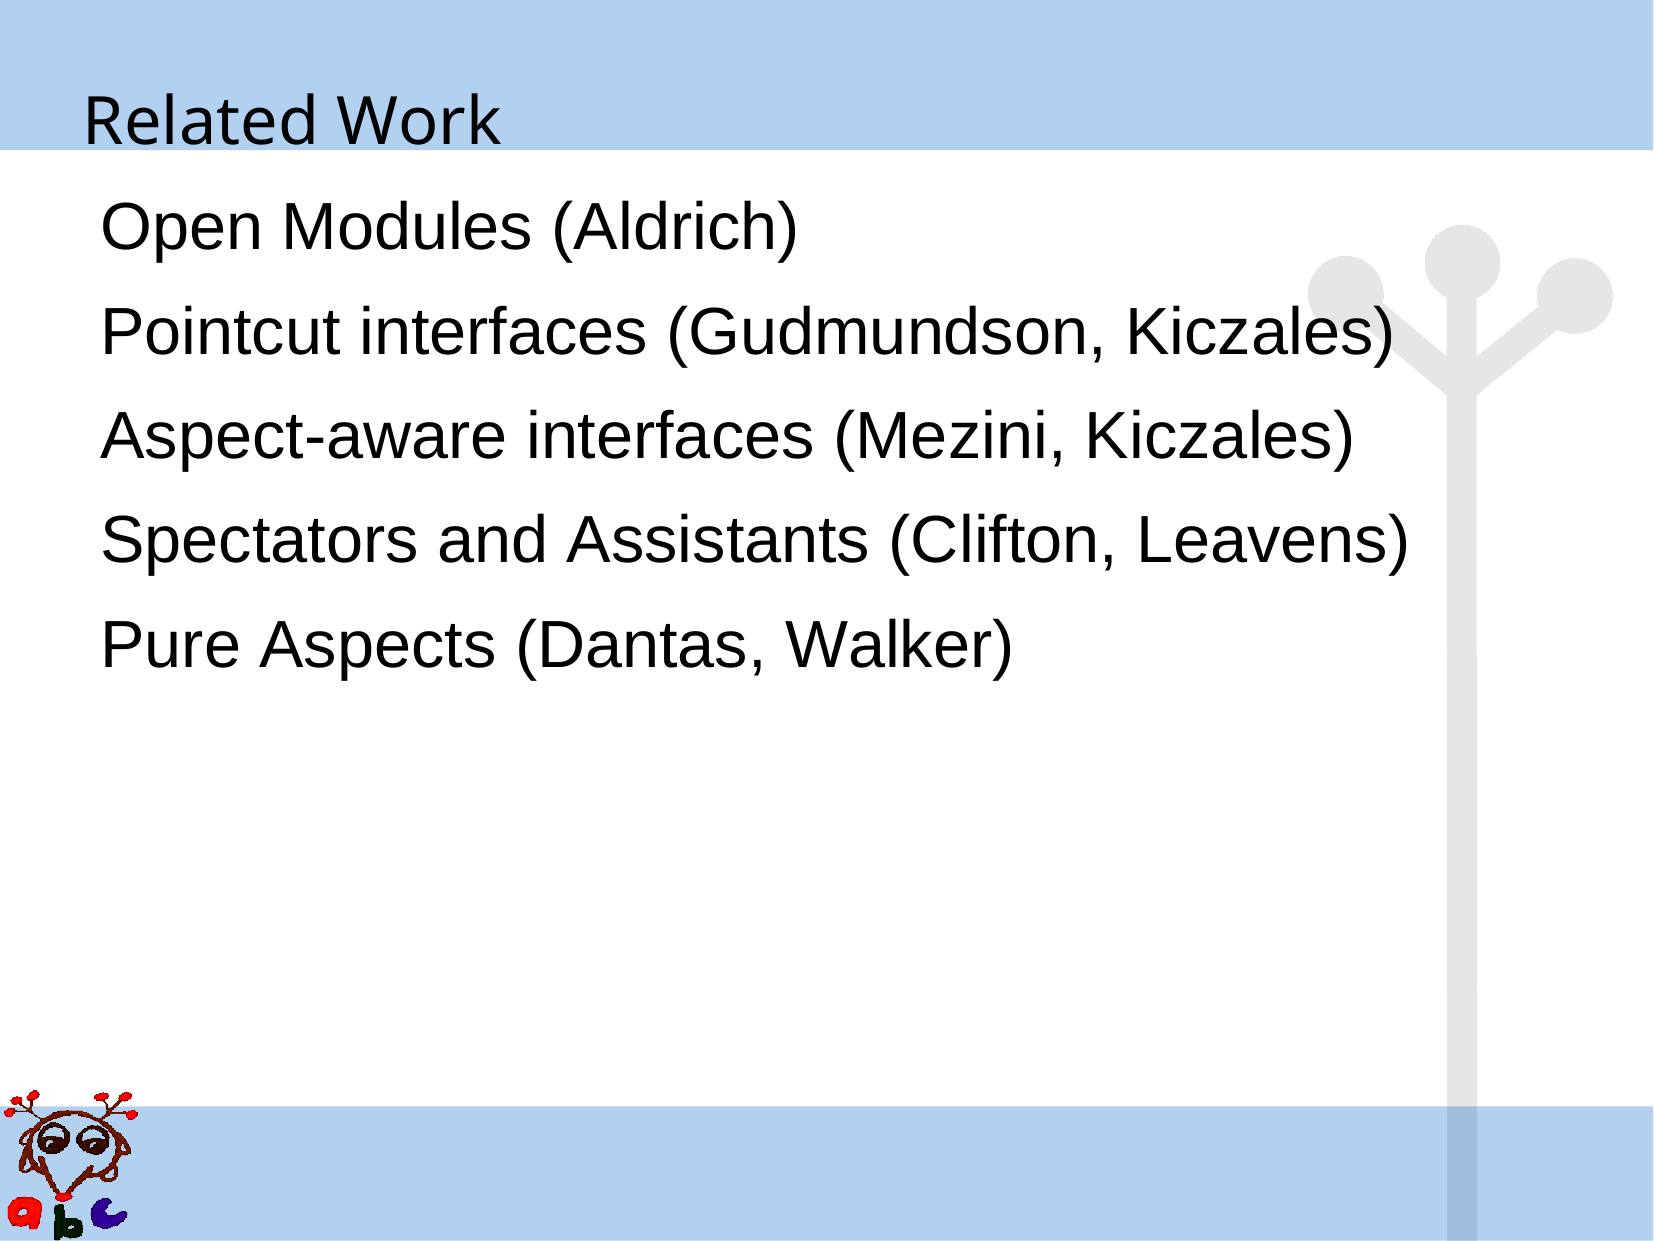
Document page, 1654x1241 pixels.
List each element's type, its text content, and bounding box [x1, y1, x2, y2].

list Open Modules (Aldrich) Pointcut interfaces (Gudmundson, Kiczales) Aspect-aware interfaces (Mezini, Kiczales) Spectators and Assistants (Clifton, Leavens) Pure Aspects (Dantas, Walker) [82, 189, 1571, 1053]
title Related Work [82, 49, 1576, 188]
picture [0, 1088, 139, 1241]
